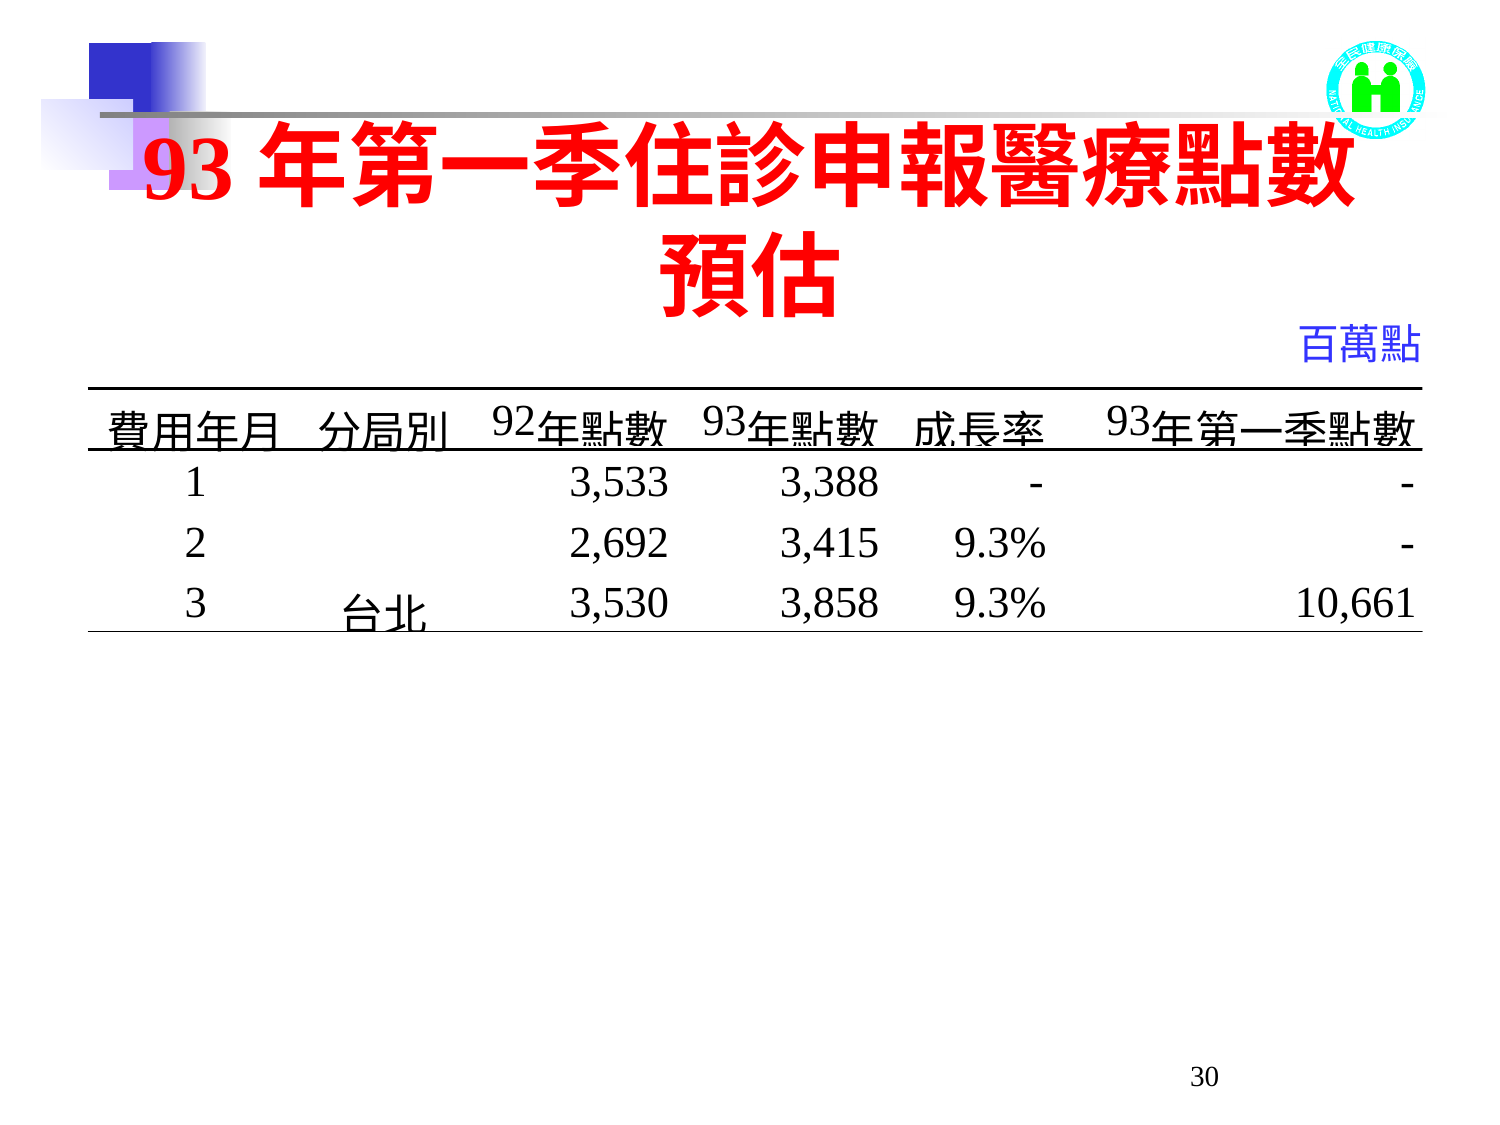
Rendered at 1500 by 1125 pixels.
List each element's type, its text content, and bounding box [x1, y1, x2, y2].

title 93年第一季住診申報醫療點數預估 [112, 99, 1388, 288]
chart [87, 387, 1426, 634]
text_box 百萬點 [1282, 309, 1438, 376]
text_box [1175, 1050, 1488, 1125]
